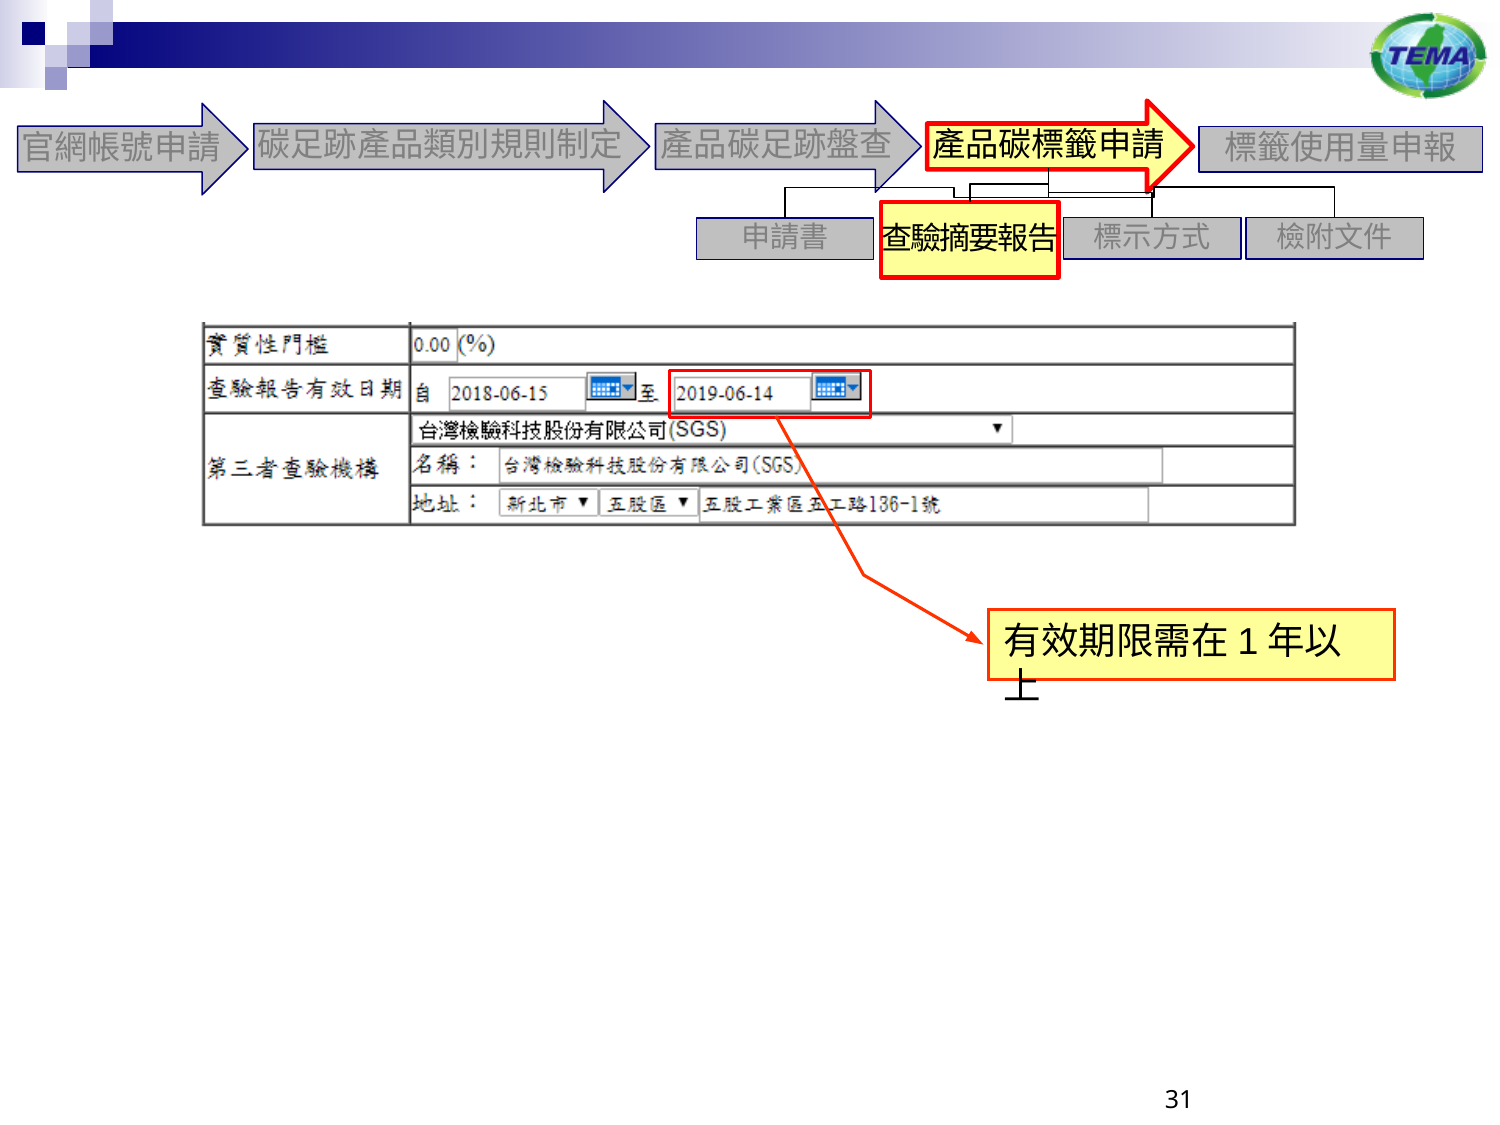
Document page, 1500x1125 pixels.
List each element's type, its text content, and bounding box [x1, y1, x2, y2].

text_box 申請書 [696, 218, 874, 259]
text_box 碳足跡產品類別規則制定 [253, 100, 650, 193]
text_box 官網帳號申請 [17, 103, 249, 195]
text_box 有效期限需在1年以上 [989, 610, 1394, 679]
text_box 檢附文件 [1246, 217, 1423, 259]
text_box 產品碳足跡盤查 [655, 100, 922, 188]
text_box 標示方式 [1064, 217, 1241, 259]
text_box 查驗摘要報告 [881, 202, 1058, 277]
text_box 30 [1149, 1050, 1500, 1125]
text_box 標籤使用量申報 [1199, 126, 1482, 172]
picture [199, 322, 1301, 531]
text_box 產品碳標籤申請 [927, 100, 1193, 192]
